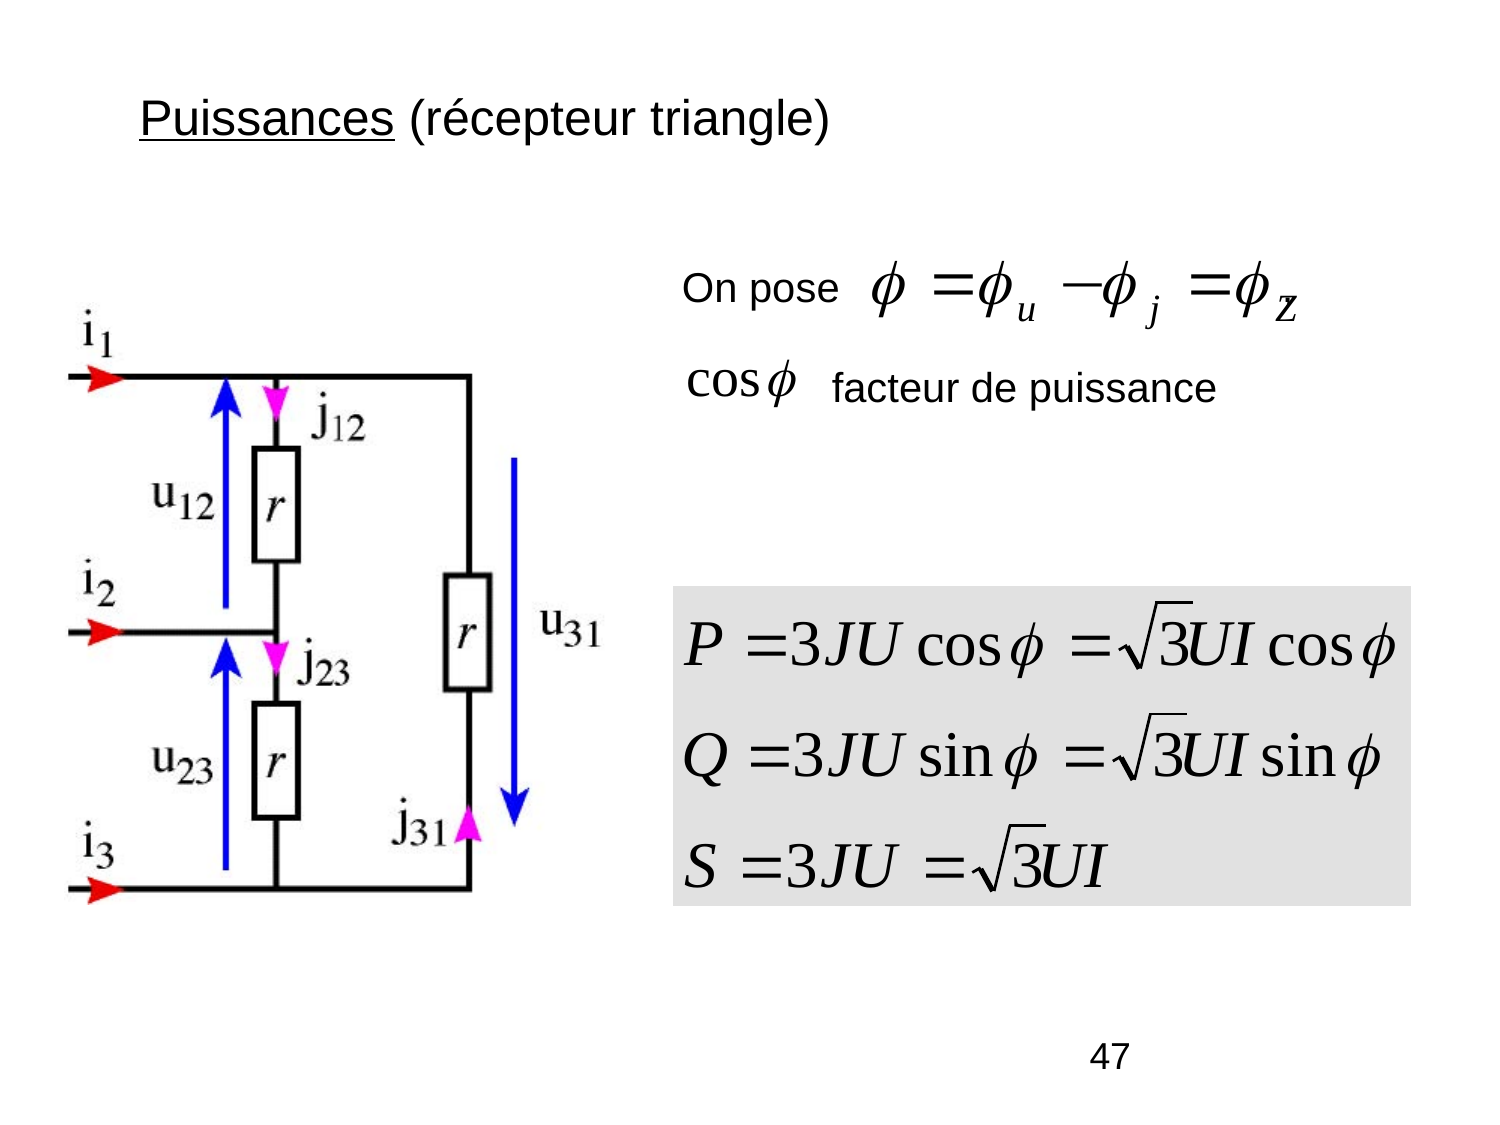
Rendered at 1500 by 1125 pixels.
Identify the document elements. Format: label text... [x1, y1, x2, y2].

chart [862, 238, 1314, 344]
chart [673, 586, 1412, 907]
chart [679, 359, 810, 420]
text_box Puissances (récepteur triangle) [124, 78, 847, 154]
picture [64, 302, 618, 905]
text_box On pose , facteur de puissance [667, 252, 1400, 469]
